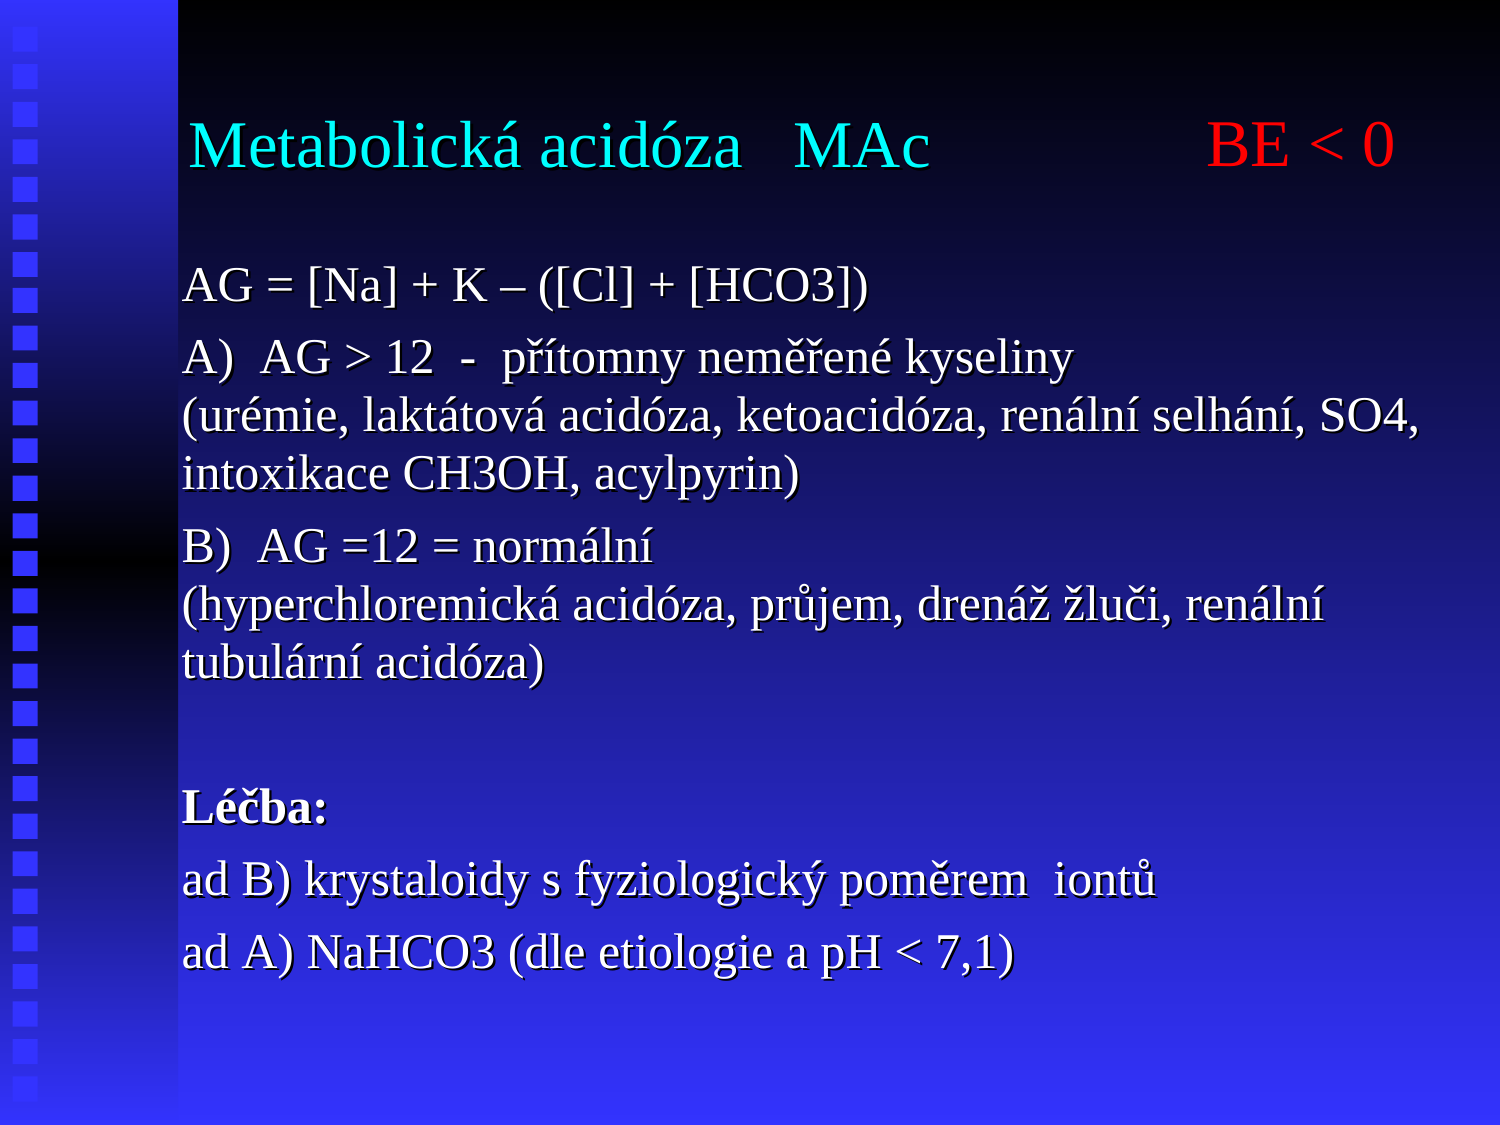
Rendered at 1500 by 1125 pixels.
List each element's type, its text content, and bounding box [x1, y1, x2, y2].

text_box BE < 0 [1206, 103, 1414, 181]
list AG = [Na] + K – ([Cl] + [HCO3]) A) AG > 12 - přítomny neměřené kyseliny (urémie, laktátová acidóza, ketoacidóza, renální selhání, SO4, intoxikace CH3OH, acylpyrin) B) AG =12 = normální (hyperchloremická acidóza, průjem, drenáž žluči, renální tubulární acidóza) Léčba: ad B) krystaloidy s fyziologický poměrem iontů ad A) NaHCO3 (dle etiologie a pH < 7,1) [181, 253, 1457, 1125]
title Metabolická acidóza MAc [188, 39, 1500, 247]
